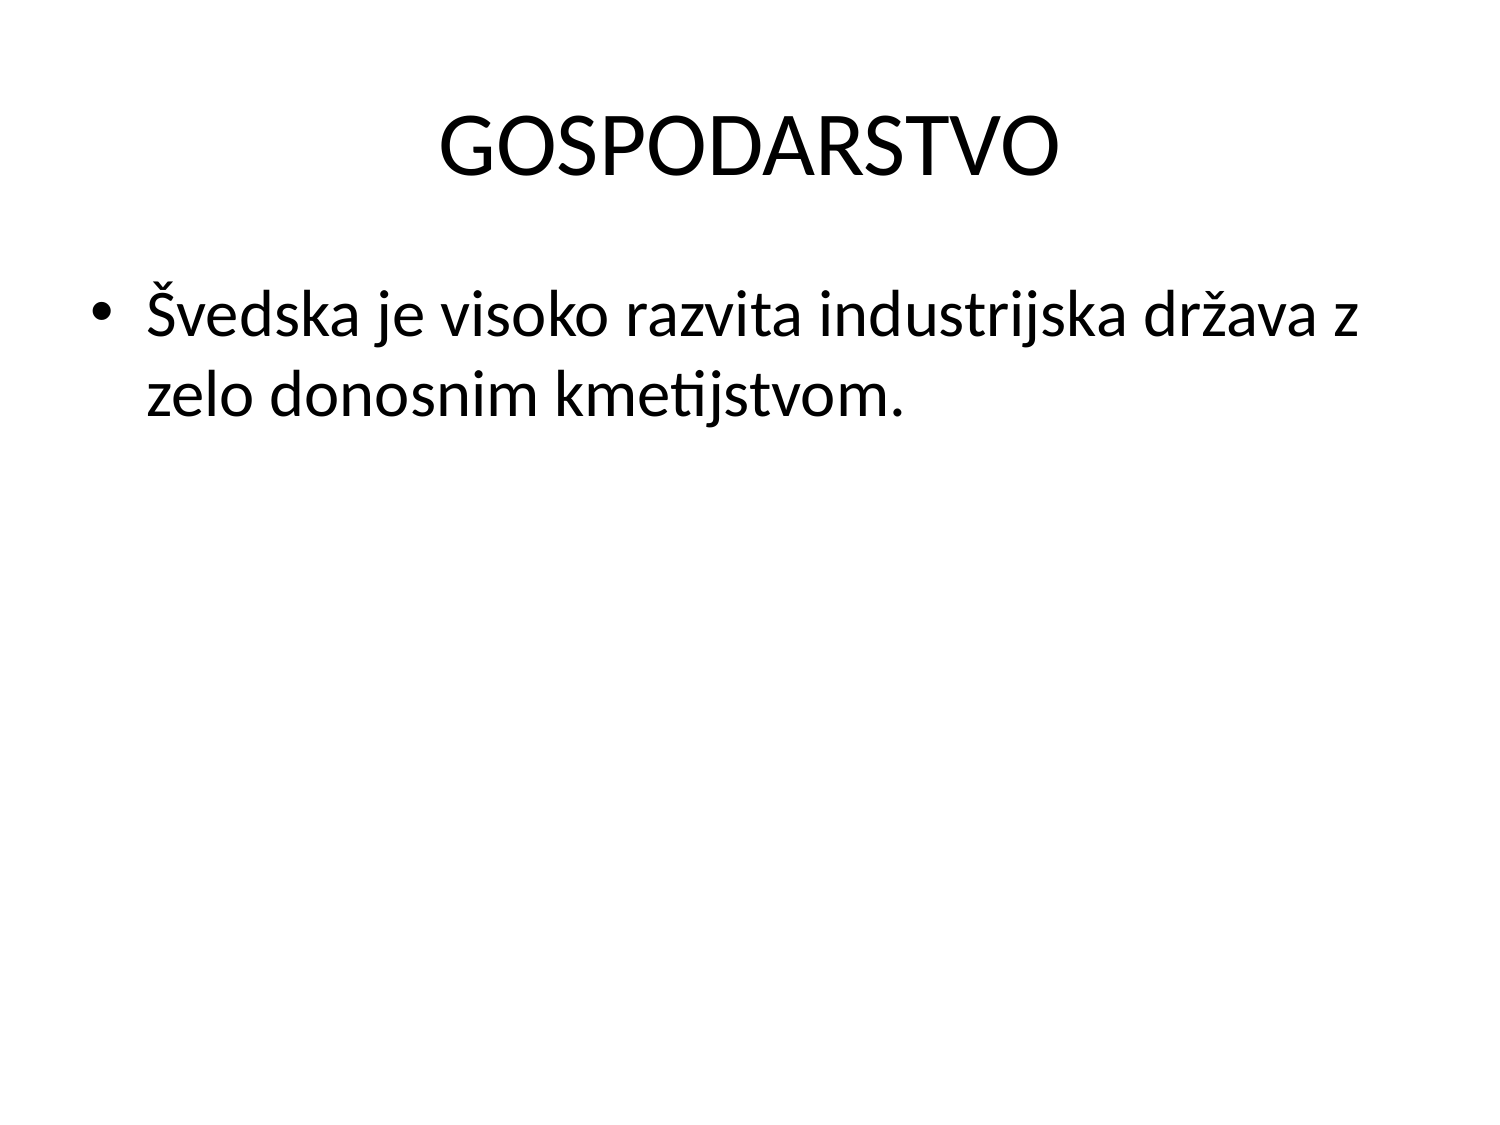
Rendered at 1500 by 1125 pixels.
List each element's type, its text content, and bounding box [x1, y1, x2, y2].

title GOSPODARSTVO [75, 45, 1425, 233]
list Švedska je visoko razvita industrijska država z zelo donosnim kmetijstvom. [75, 262, 1425, 1005]
